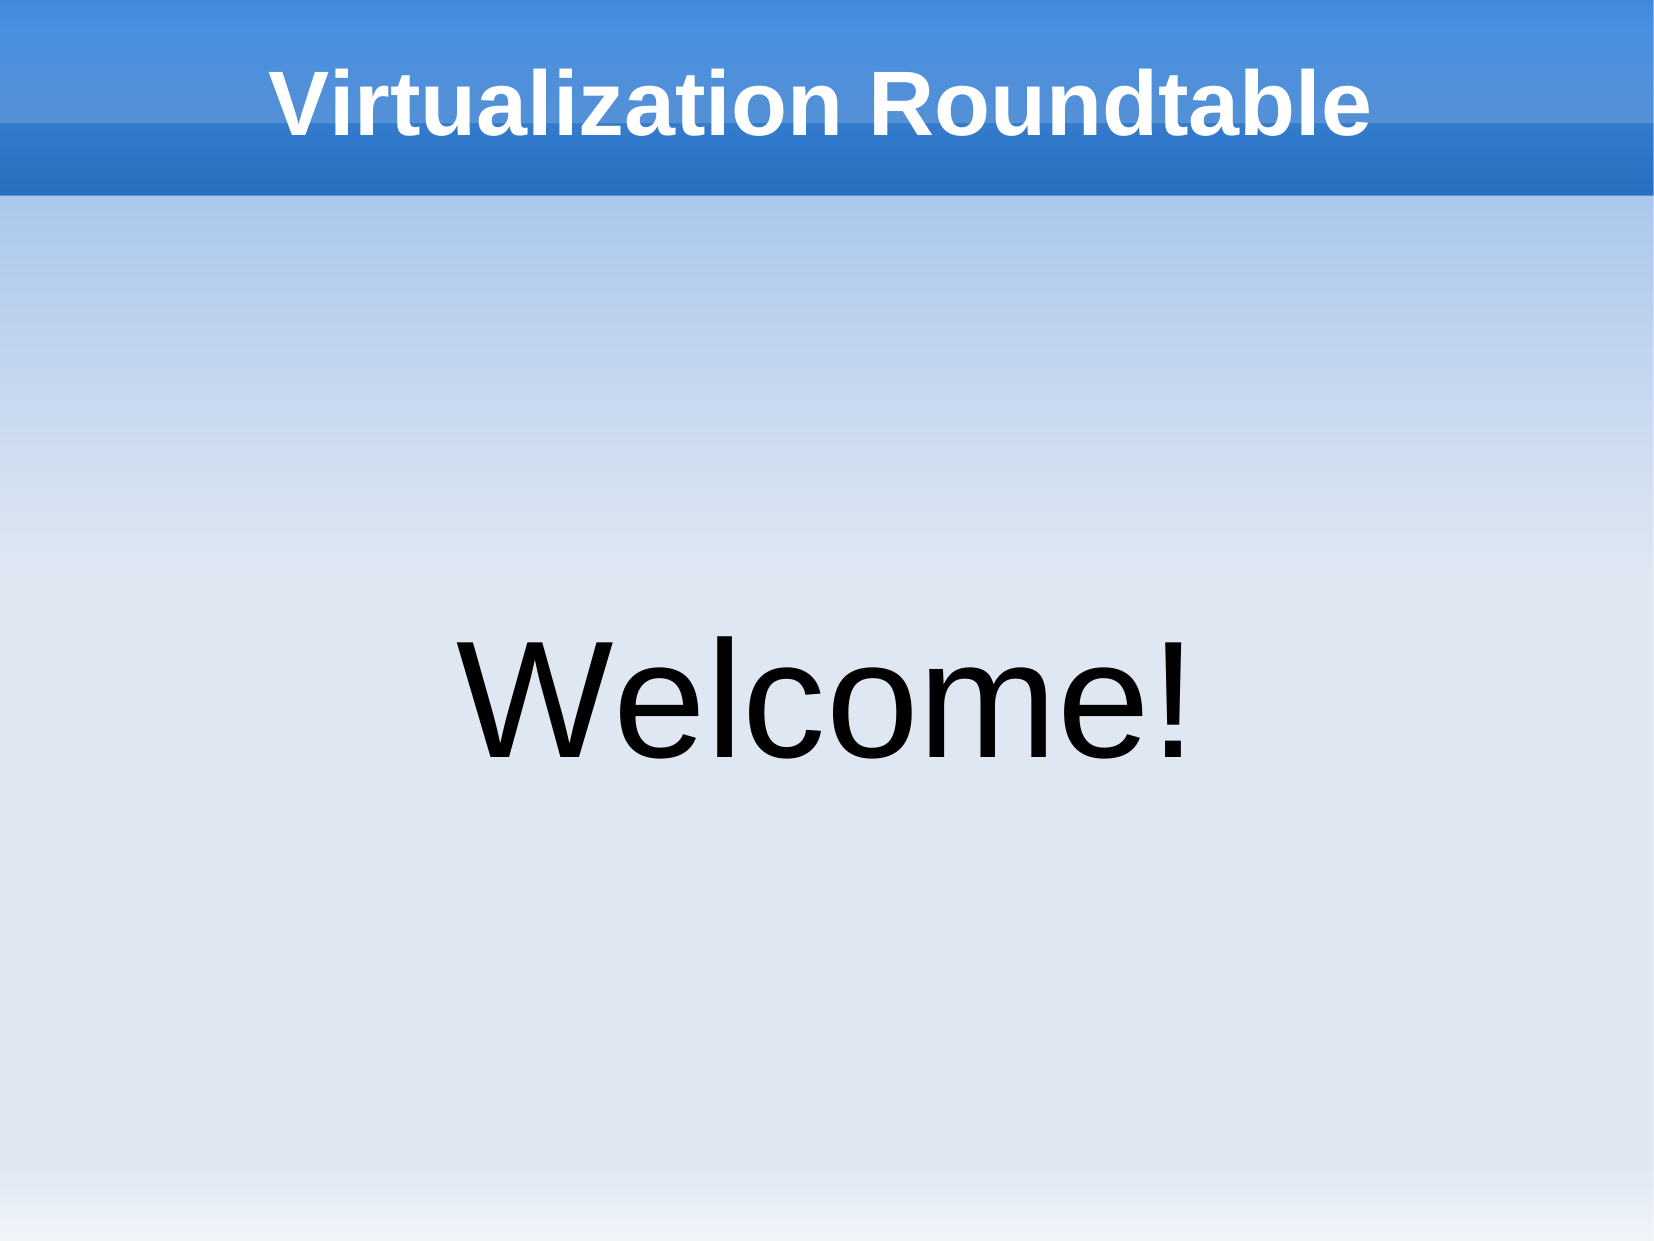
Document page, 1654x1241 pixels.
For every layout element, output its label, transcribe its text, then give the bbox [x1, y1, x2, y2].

picture [0, 0, 1654, 1241]
subtitle Welcome! [82, 290, 1571, 1109]
title Virtualization Roundtable [76, 7, 1565, 200]
